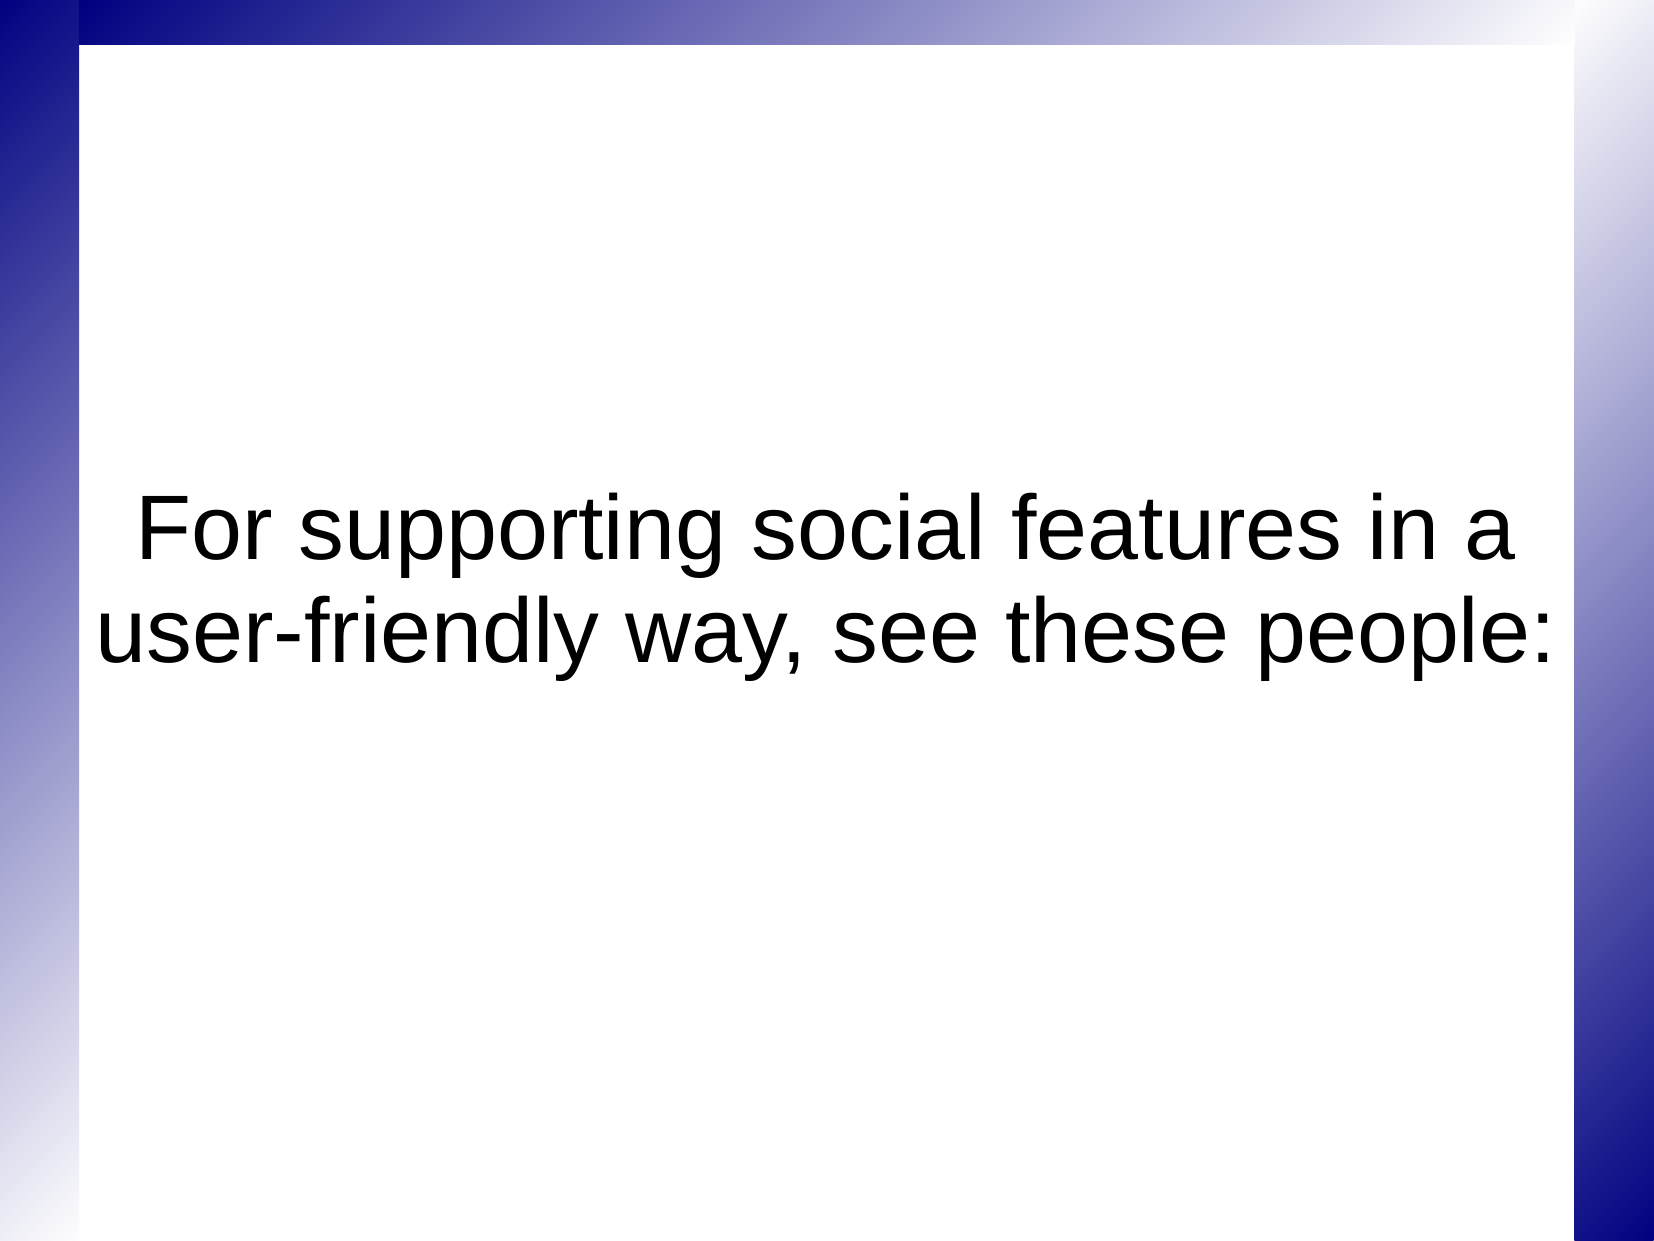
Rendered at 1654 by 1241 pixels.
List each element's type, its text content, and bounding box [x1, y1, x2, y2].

subtitle For supporting social features in a user-friendly way, see these people: [82, 56, 1571, 1102]
